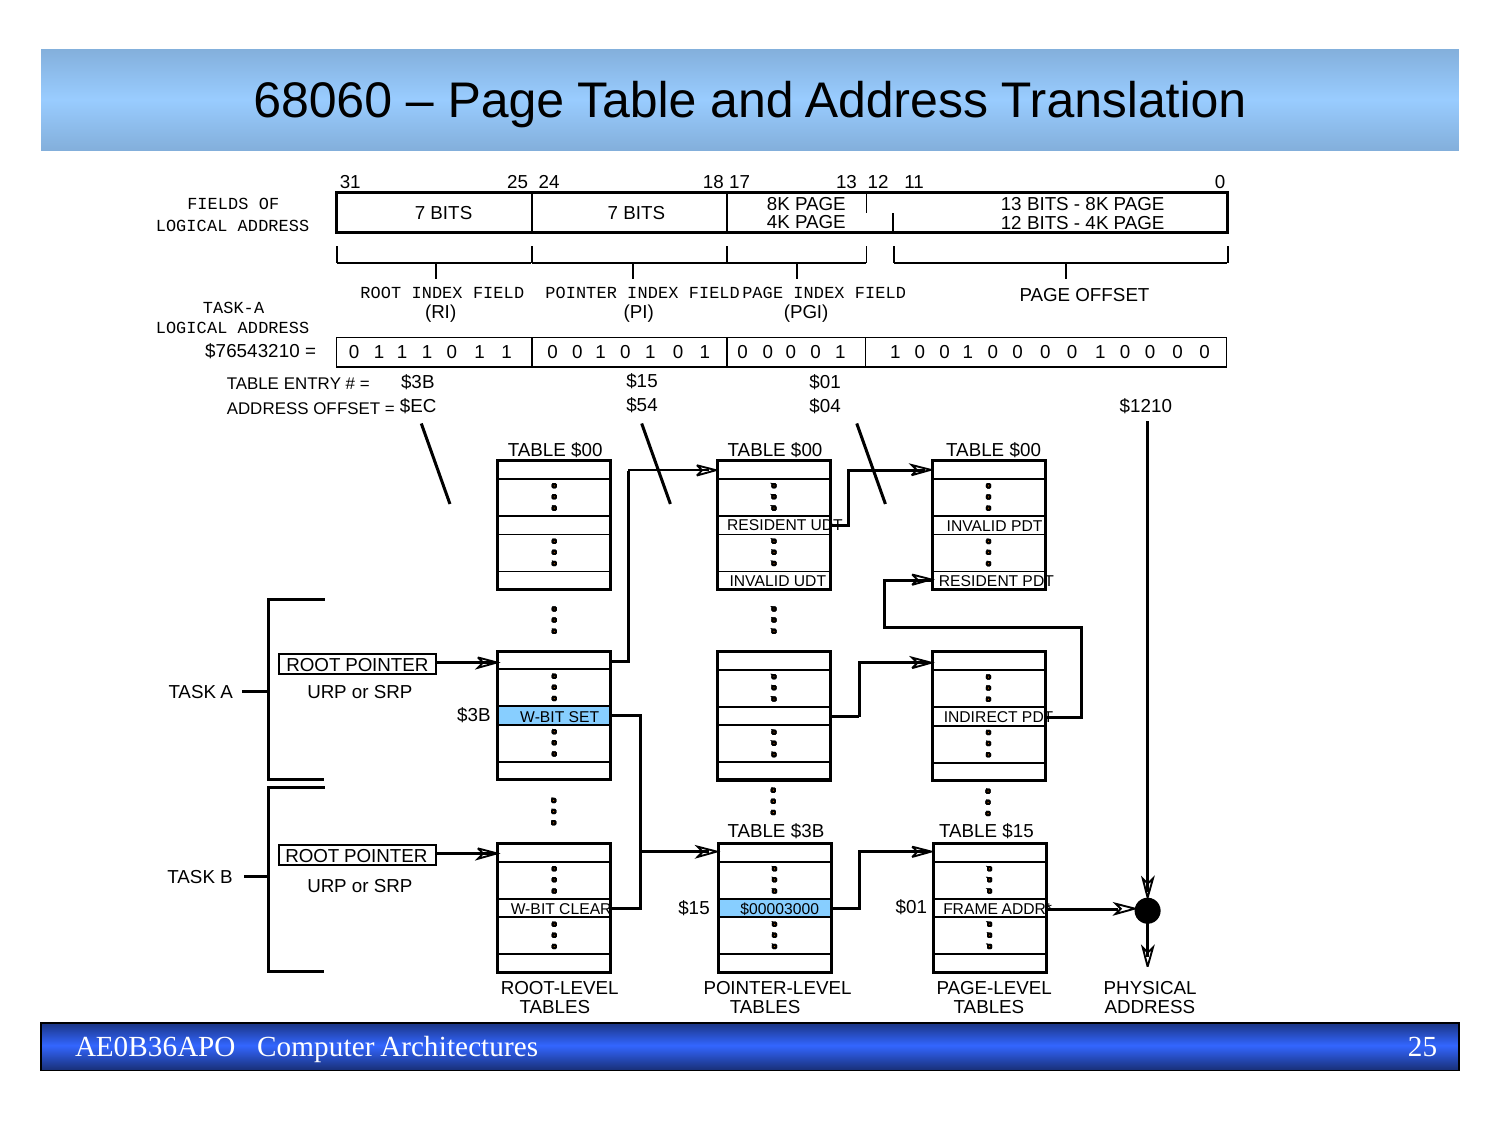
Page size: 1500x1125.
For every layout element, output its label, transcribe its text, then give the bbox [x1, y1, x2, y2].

text_box [1134, 897, 1161, 924]
text_box [720, 900, 830, 916]
title 68060 – Page Table and Address Translation [41, 49, 1459, 151]
text_box [499, 707, 609, 724]
